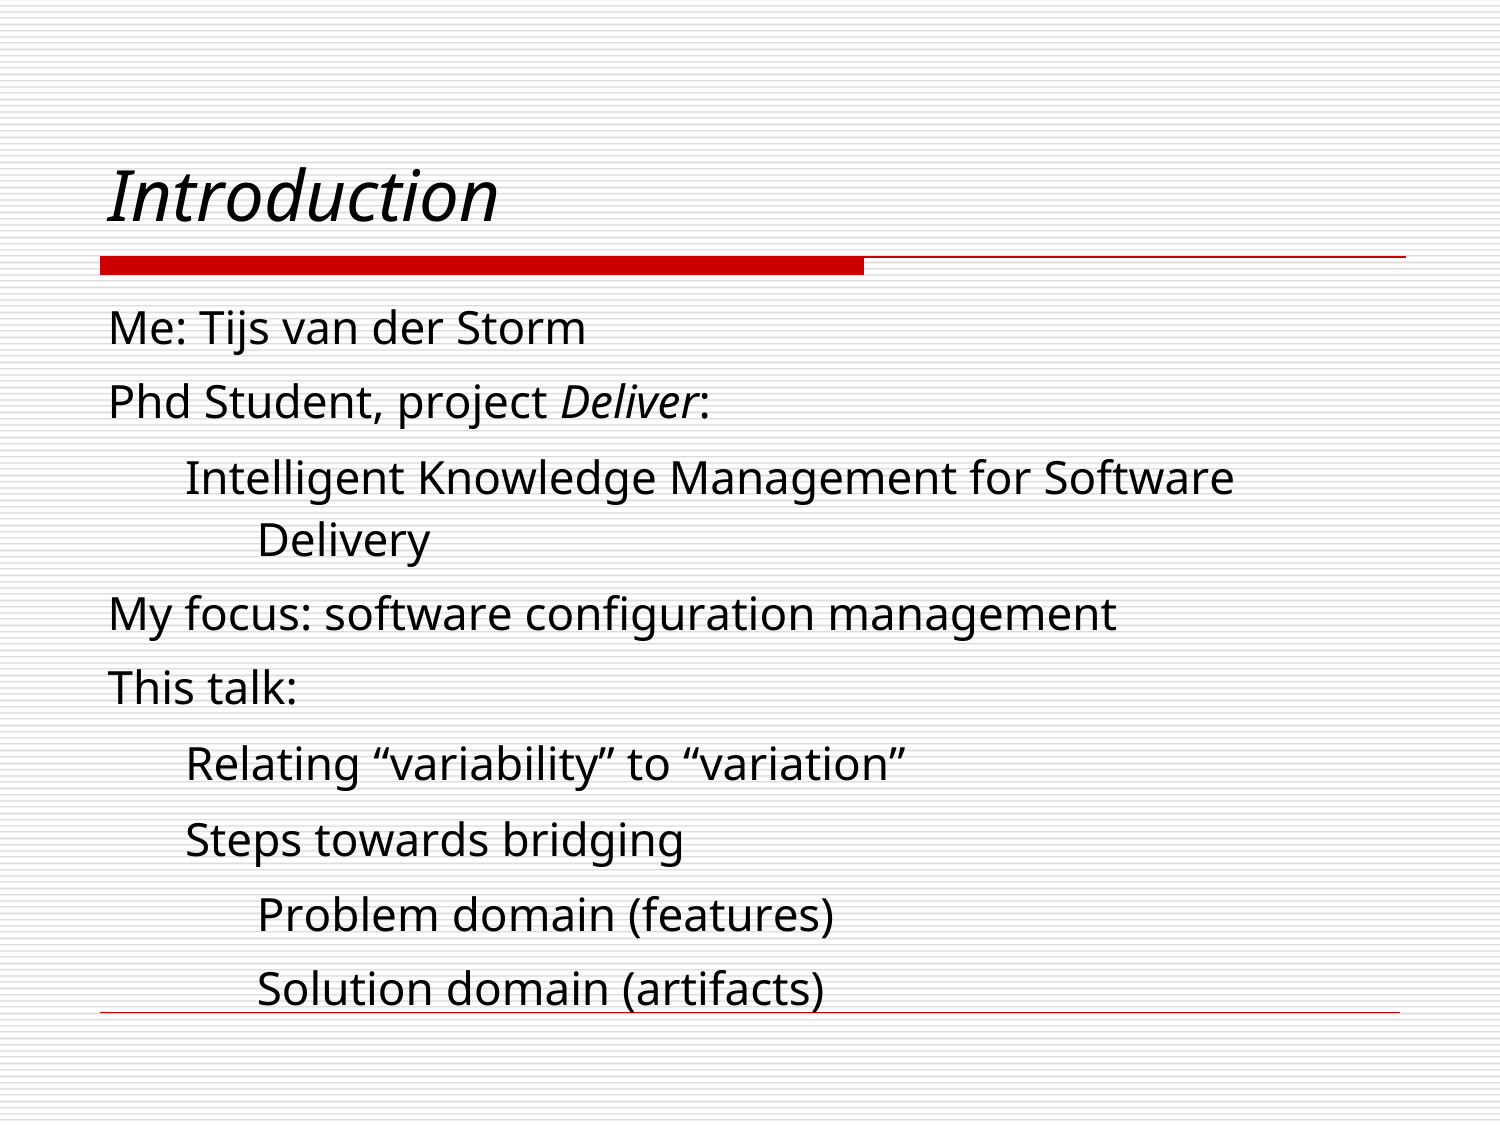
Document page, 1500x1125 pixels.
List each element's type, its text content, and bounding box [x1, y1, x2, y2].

picture [0, 0, 1500, 1125]
list Me: Tijs van der Storm Phd Student, project Deliver: Intelligent Knowledge Management for Software Delivery My focus: software configuration management This talk: Relating “variability” to “variation” Steps towards bridging Problem domain (features) Solution domain (artifacts) [92, 287, 1388, 988]
title Introduction [94, 49, 1407, 250]
